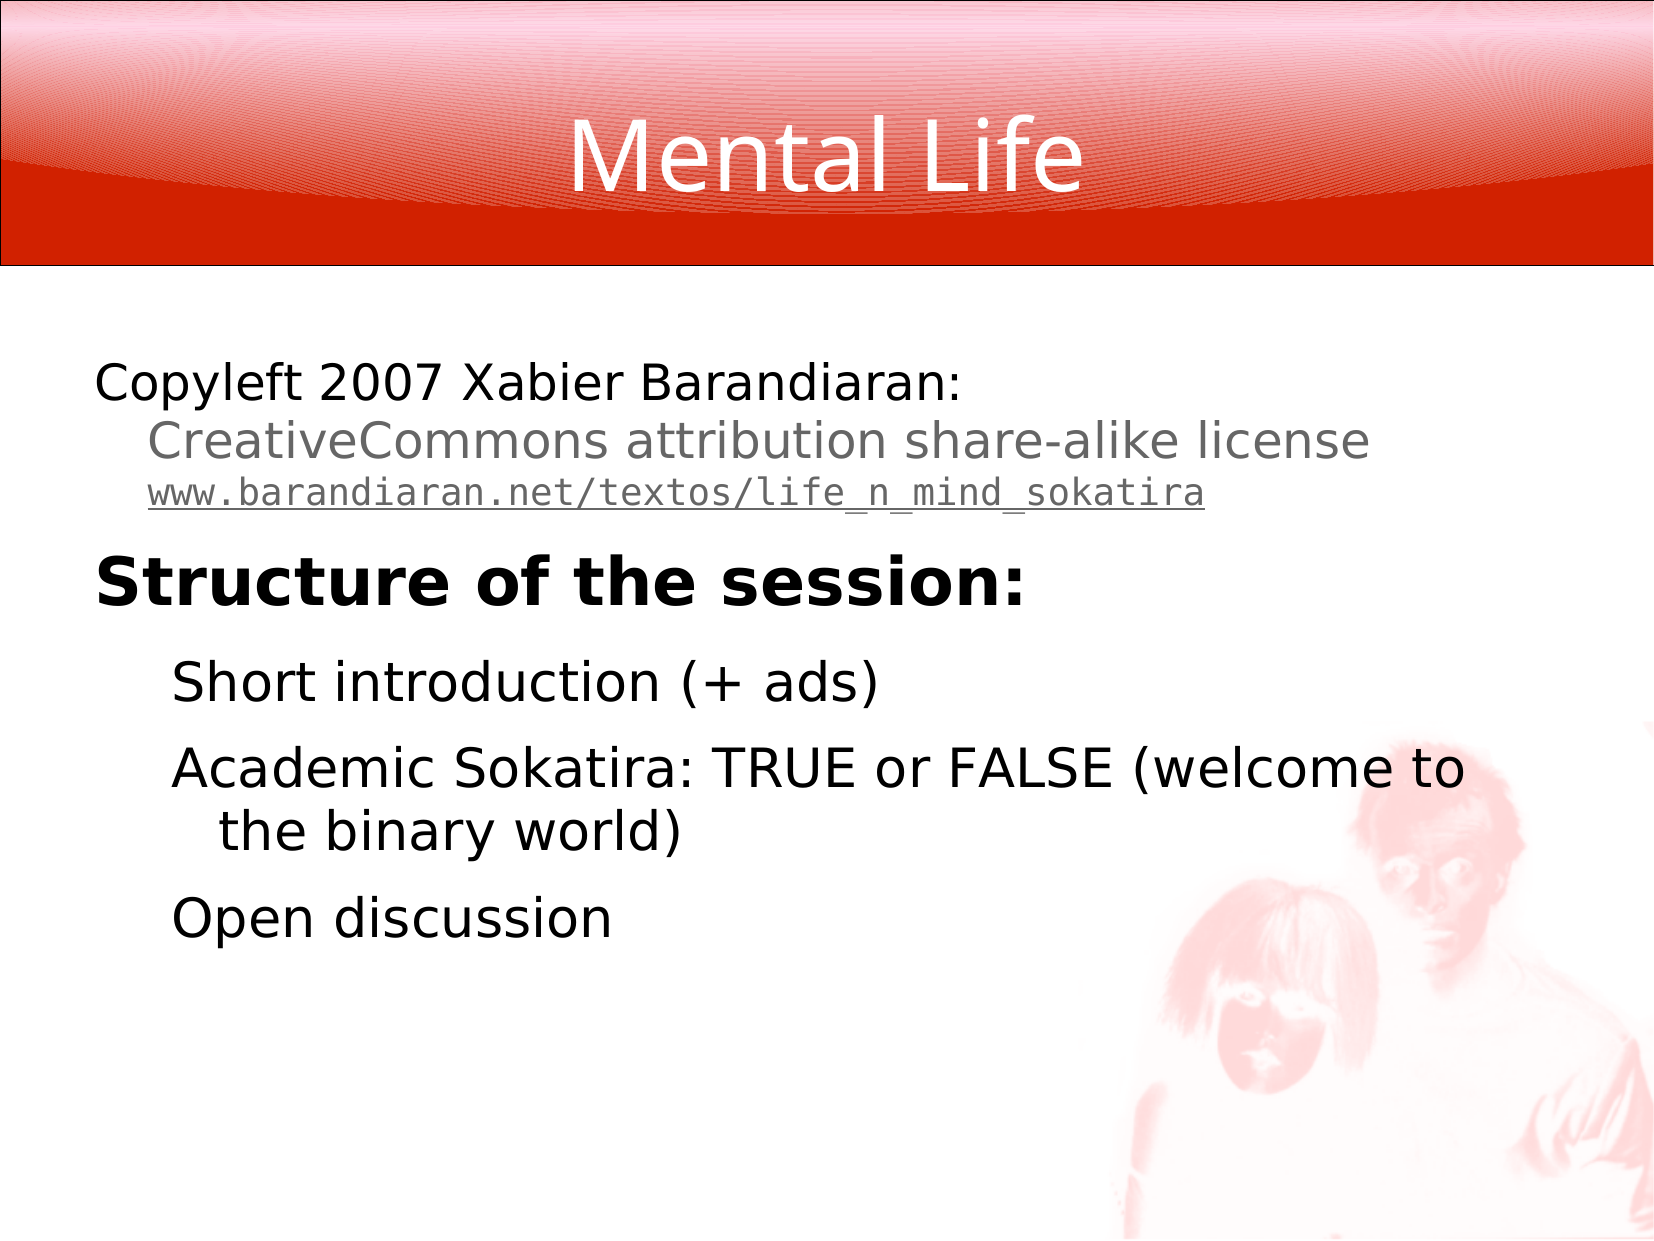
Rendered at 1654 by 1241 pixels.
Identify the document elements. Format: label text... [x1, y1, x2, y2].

title Mental Life [82, 49, 1571, 257]
text_box [0, 0, 1654, 266]
list Copyleft 2007 Xabier Barandiaran: CreativeCommons attribution share-alike license www.barandiaran.net/textos/life_n_mind_sokatira Structure of the session: Short introduction (+ ads) Academic Sokatira: TRUE or FALSE (welcome to the binary world) Open discussion [76, 354, 1565, 1173]
picture [0, 266, 1654, 1241]
